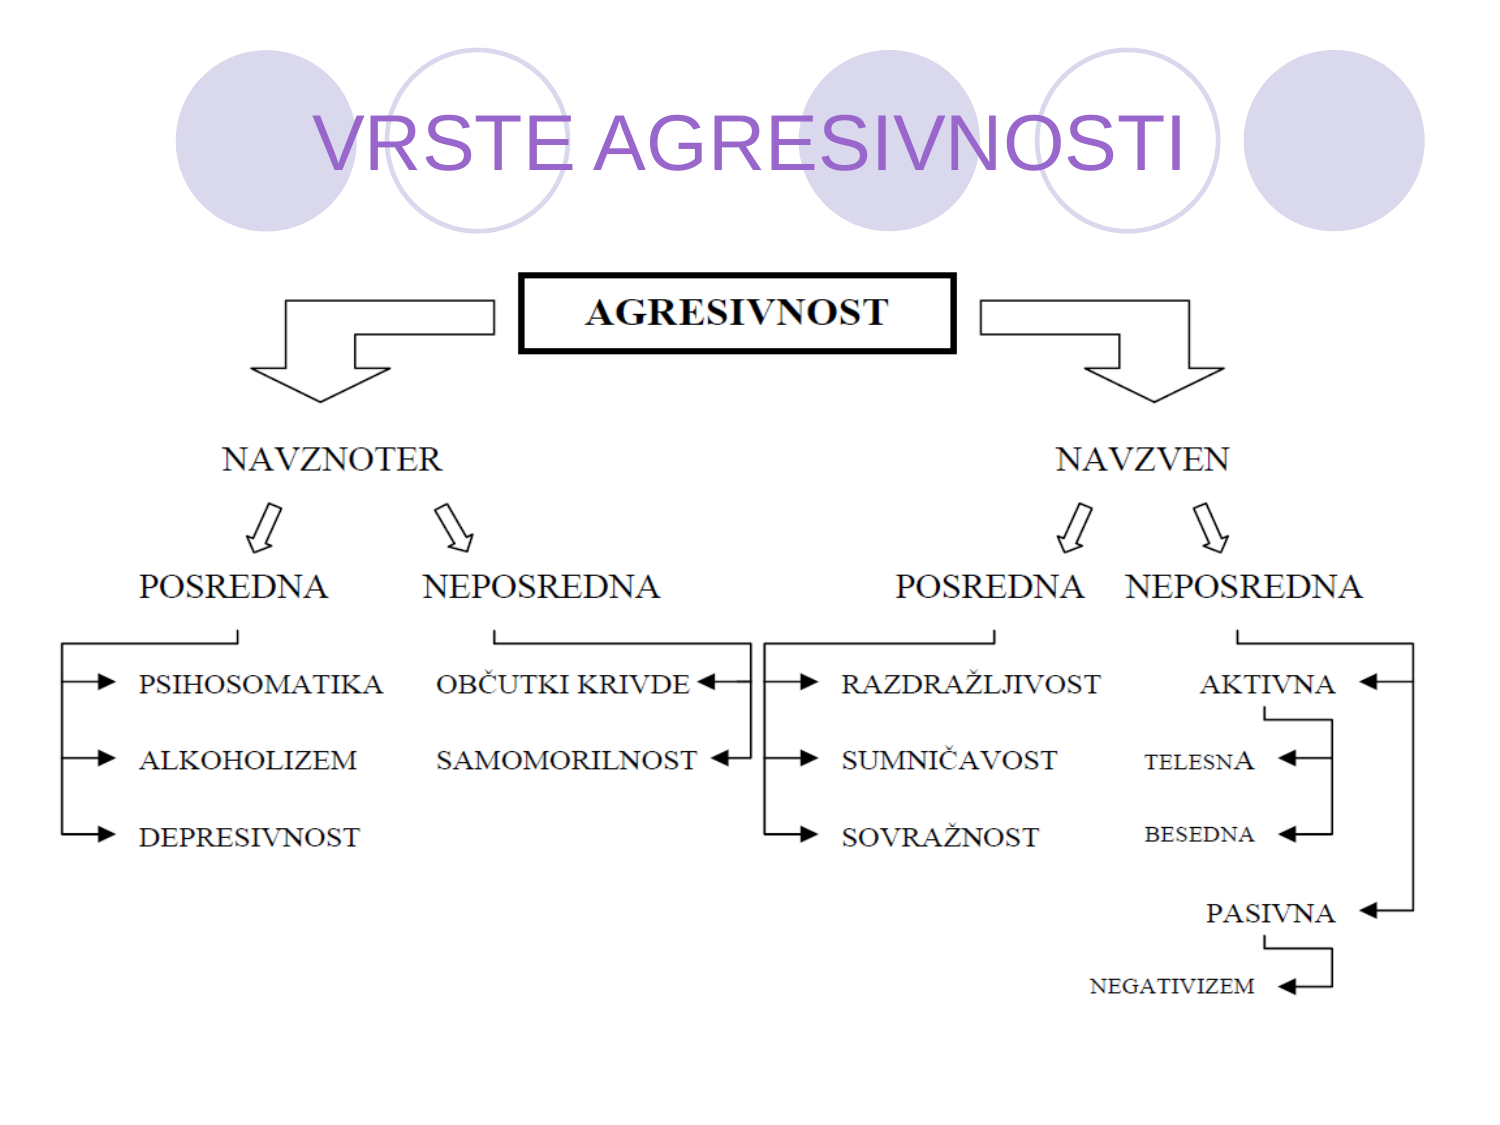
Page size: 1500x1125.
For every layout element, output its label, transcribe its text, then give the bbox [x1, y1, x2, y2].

title VRSTE AGRESIVNOSTI [75, 44, 1425, 233]
picture [56, 265, 1418, 997]
